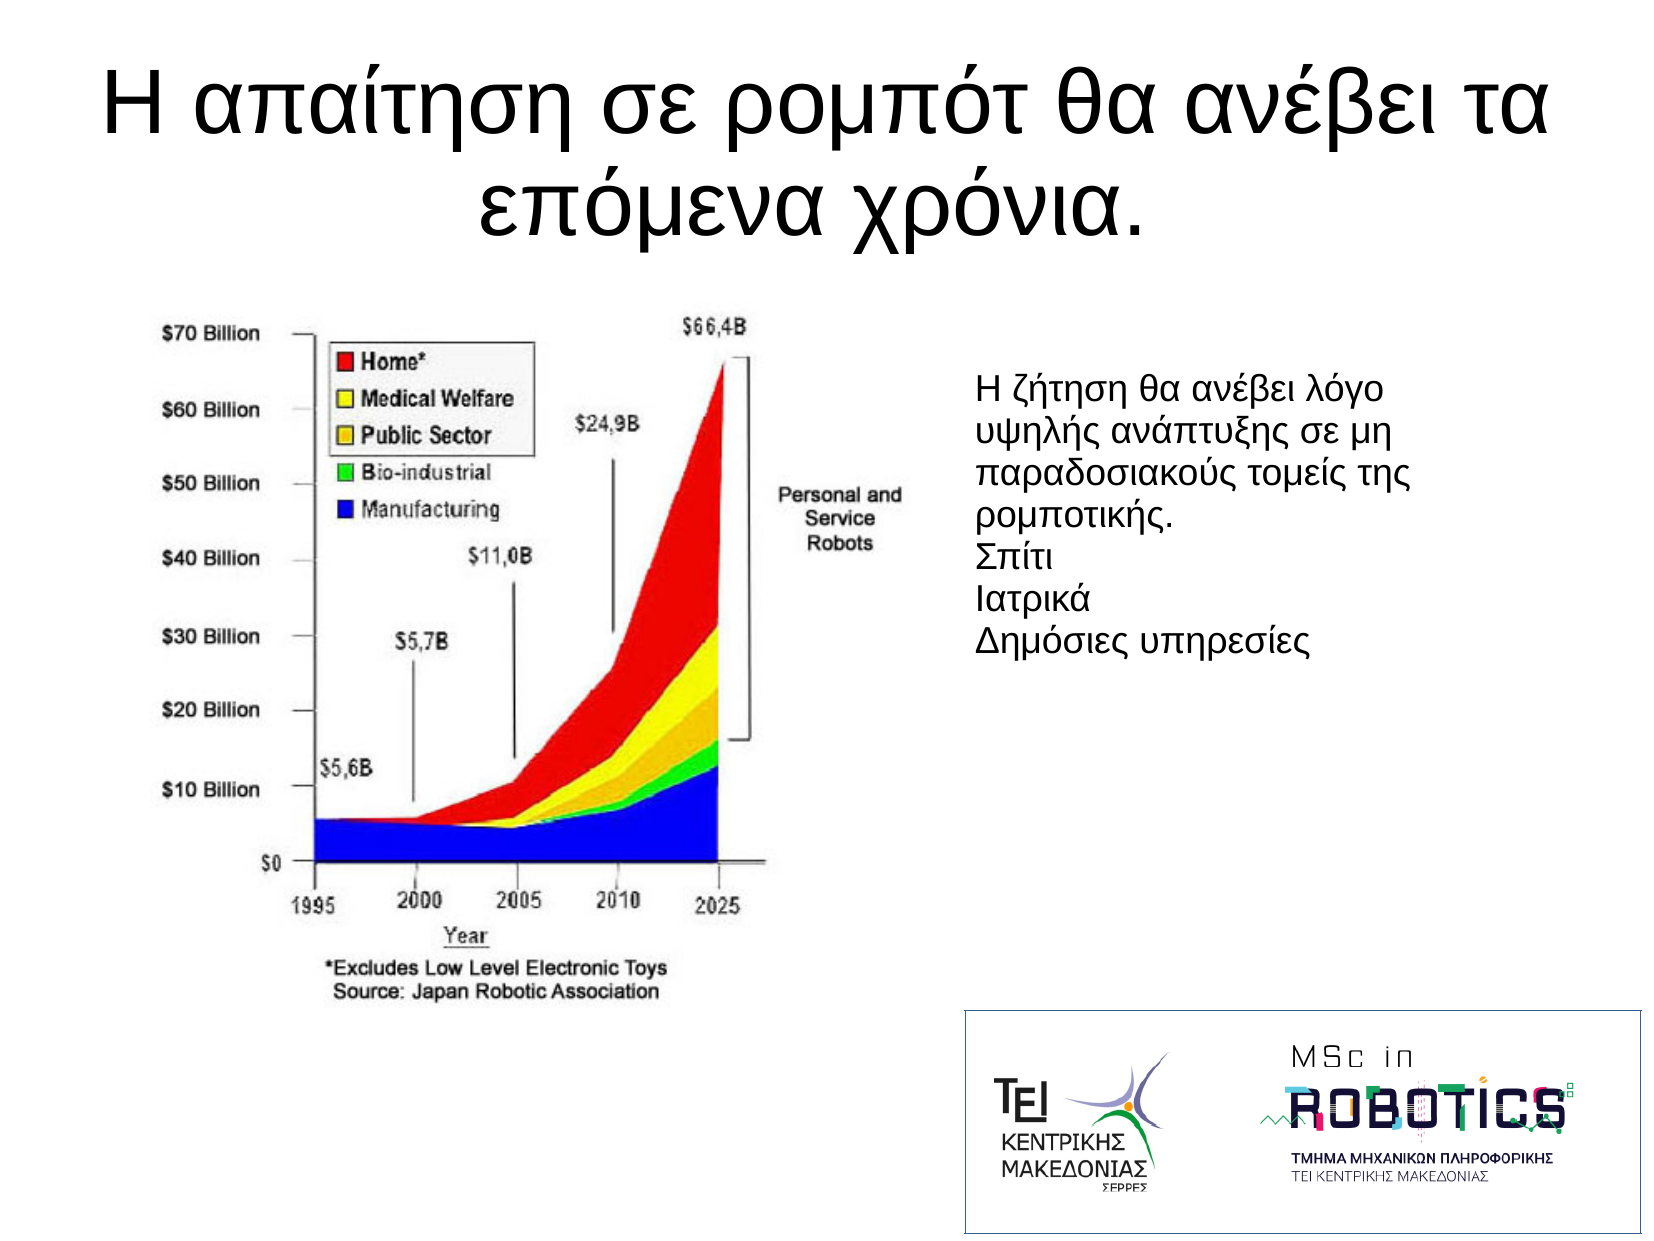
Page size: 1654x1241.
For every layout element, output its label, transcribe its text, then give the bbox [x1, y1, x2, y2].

picture [98, 302, 931, 1010]
title Η απαίτηση σε ρομπότ θα ανέβει τα επόμενα χρόνια. [82, 50, 1571, 256]
picture [960, 1005, 1646, 1237]
text_box Η ζήτηση θα ανέβει λόγο υψηλής ανάπτυξης σε μη παραδοσιακούς τομείς της ρομποτικής. Σπίτι Ιατρικά Δημόσιες υπηρεσίες [960, 360, 1516, 669]
